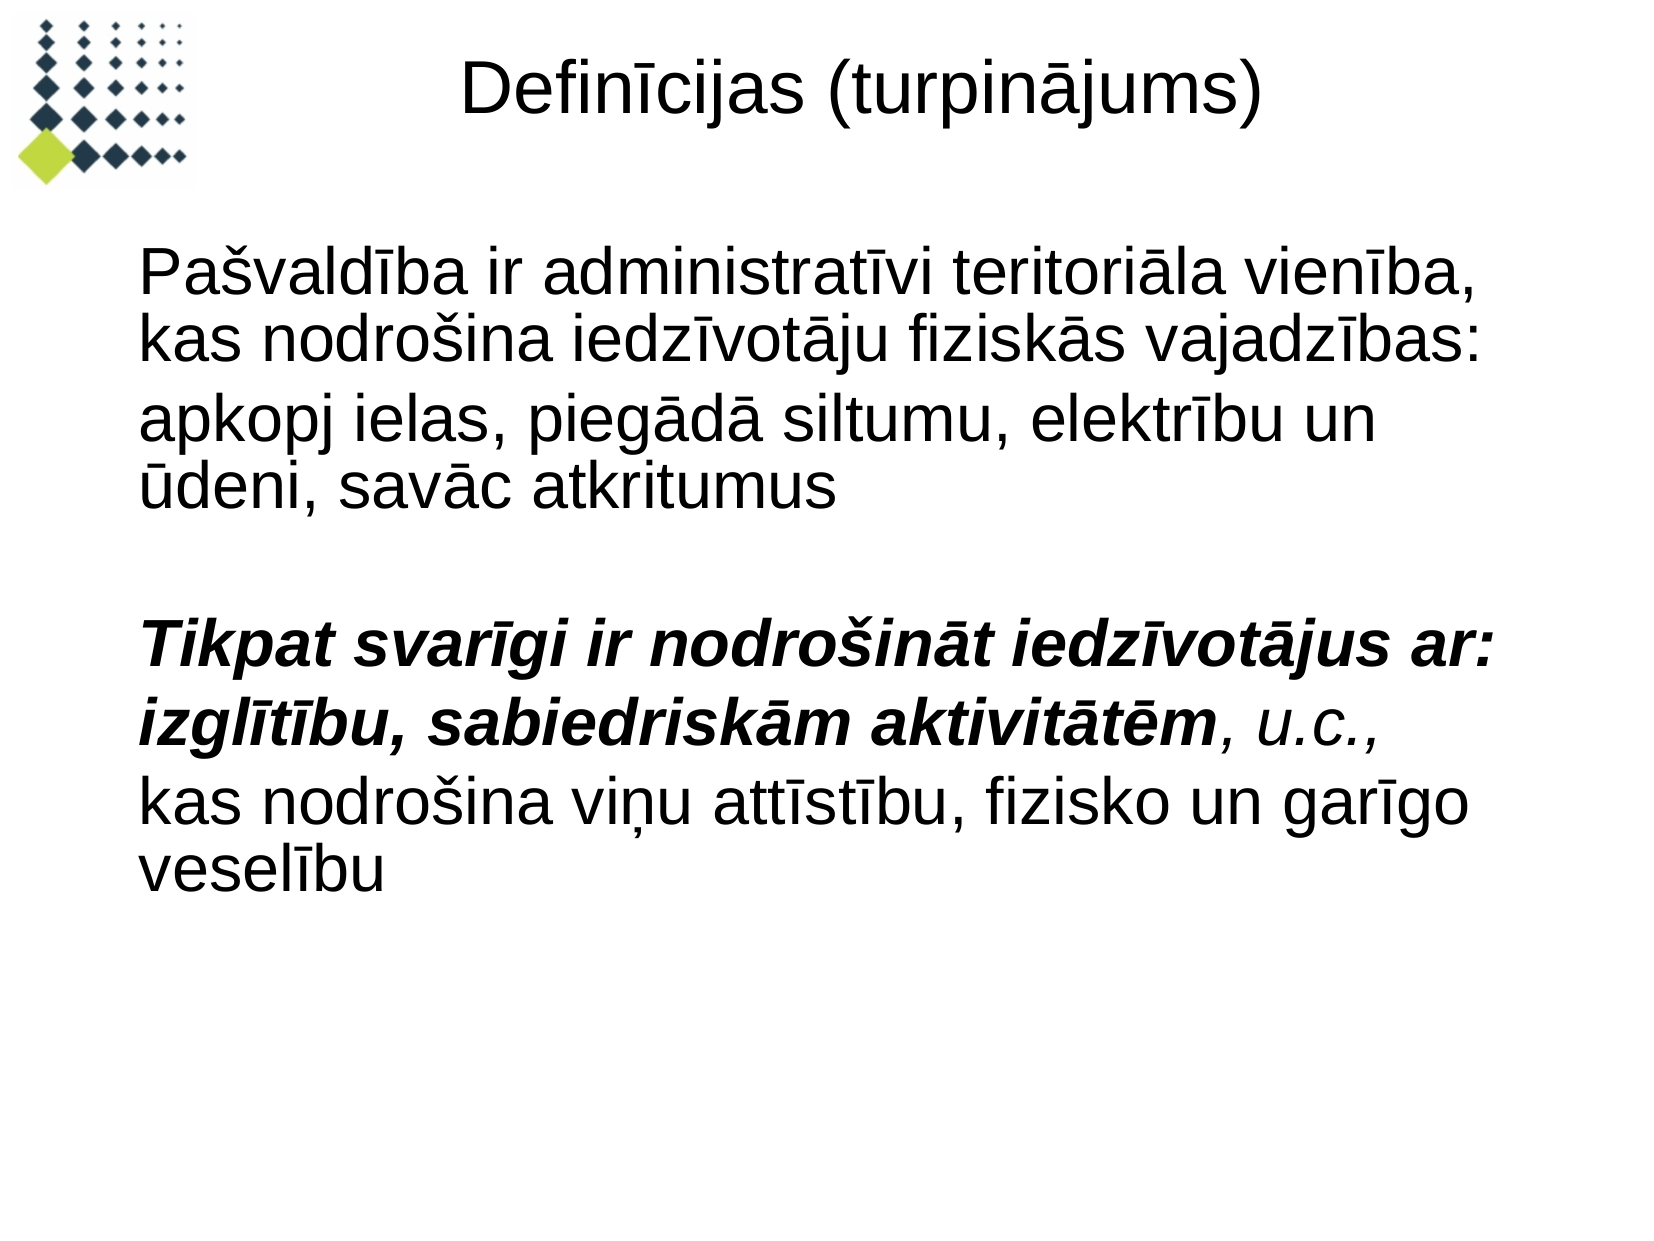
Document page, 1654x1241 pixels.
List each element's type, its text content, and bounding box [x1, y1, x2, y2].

list Pašvaldība ir administratīvi teritoriāla vienība, kas nodrošina iedzīvotāju fiziskās vajadzības: apkopj ielas, piegādā siltumu, elektrību un ūdeni, savāc atkritumus Tikpat svarīgi ir nodrošināt iedzīvotājus ar: izglītību, sabiedriskām aktivitātēm, u.c., kas nodrošina viņu attīstību, fizisko un garīgo veselību [82, 236, 1569, 1107]
title Definīcijas (turpinājums) [153, 41, 1571, 140]
picture [12, 12, 196, 189]
